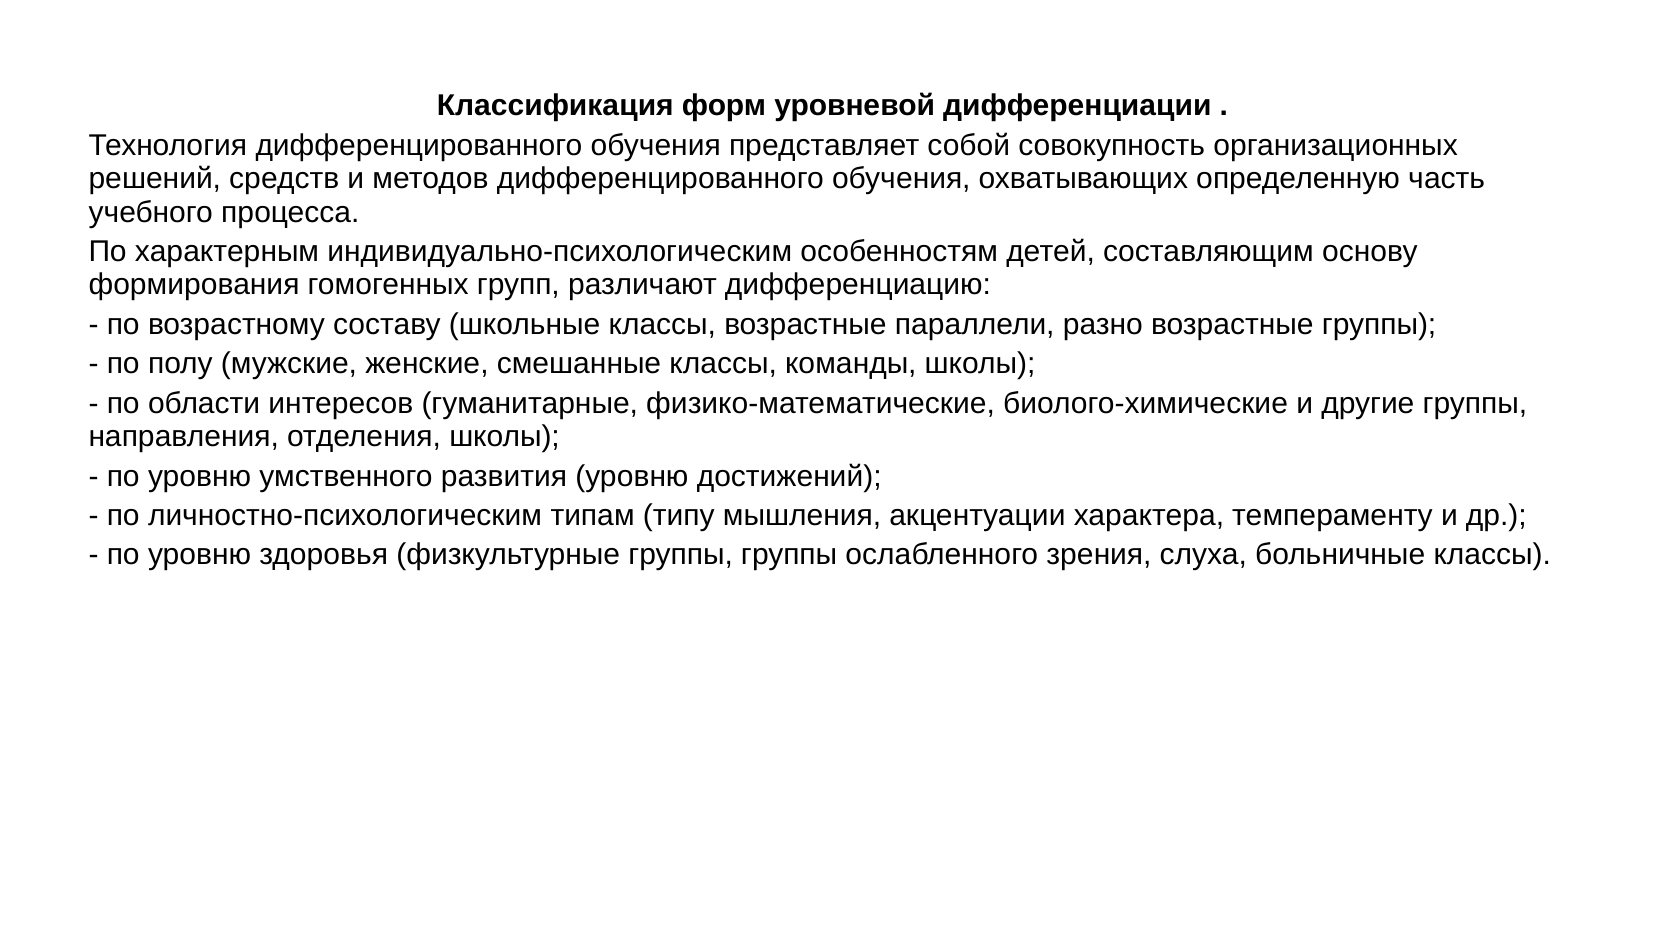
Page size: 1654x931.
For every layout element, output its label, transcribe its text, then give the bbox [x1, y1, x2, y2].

list Классификация форм уровневой дифференциации . Технология дифференцированного обучения представляет собой совокупность организационных решений, средств и методов дифференцированного обучения, охватывающих определенную часть учебного процесса. По характерным индивидуально-психологическим особенностям детей, составляющим основу формирования гомогенных групп, различают дифференциацию: - по возрастному составу (школьные классы, возрастные параллели, разно возрастные группы); - по полу (мужские, женские, смешанные классы, команды, школы); - по области интересов (гуманитарные, физико-математические, биолого-химические и другие группы, направления, отделения, школы); - по уровню умственного развития (уровню достижений); - по личностно-психологическим типам (типу мышления, акцентуации характера, темпераменту и др.); - по уровню здоровья (физкультурные группы, группы ослабленного зрения, слуха, больничные классы). [88, 88, 1577, 628]
